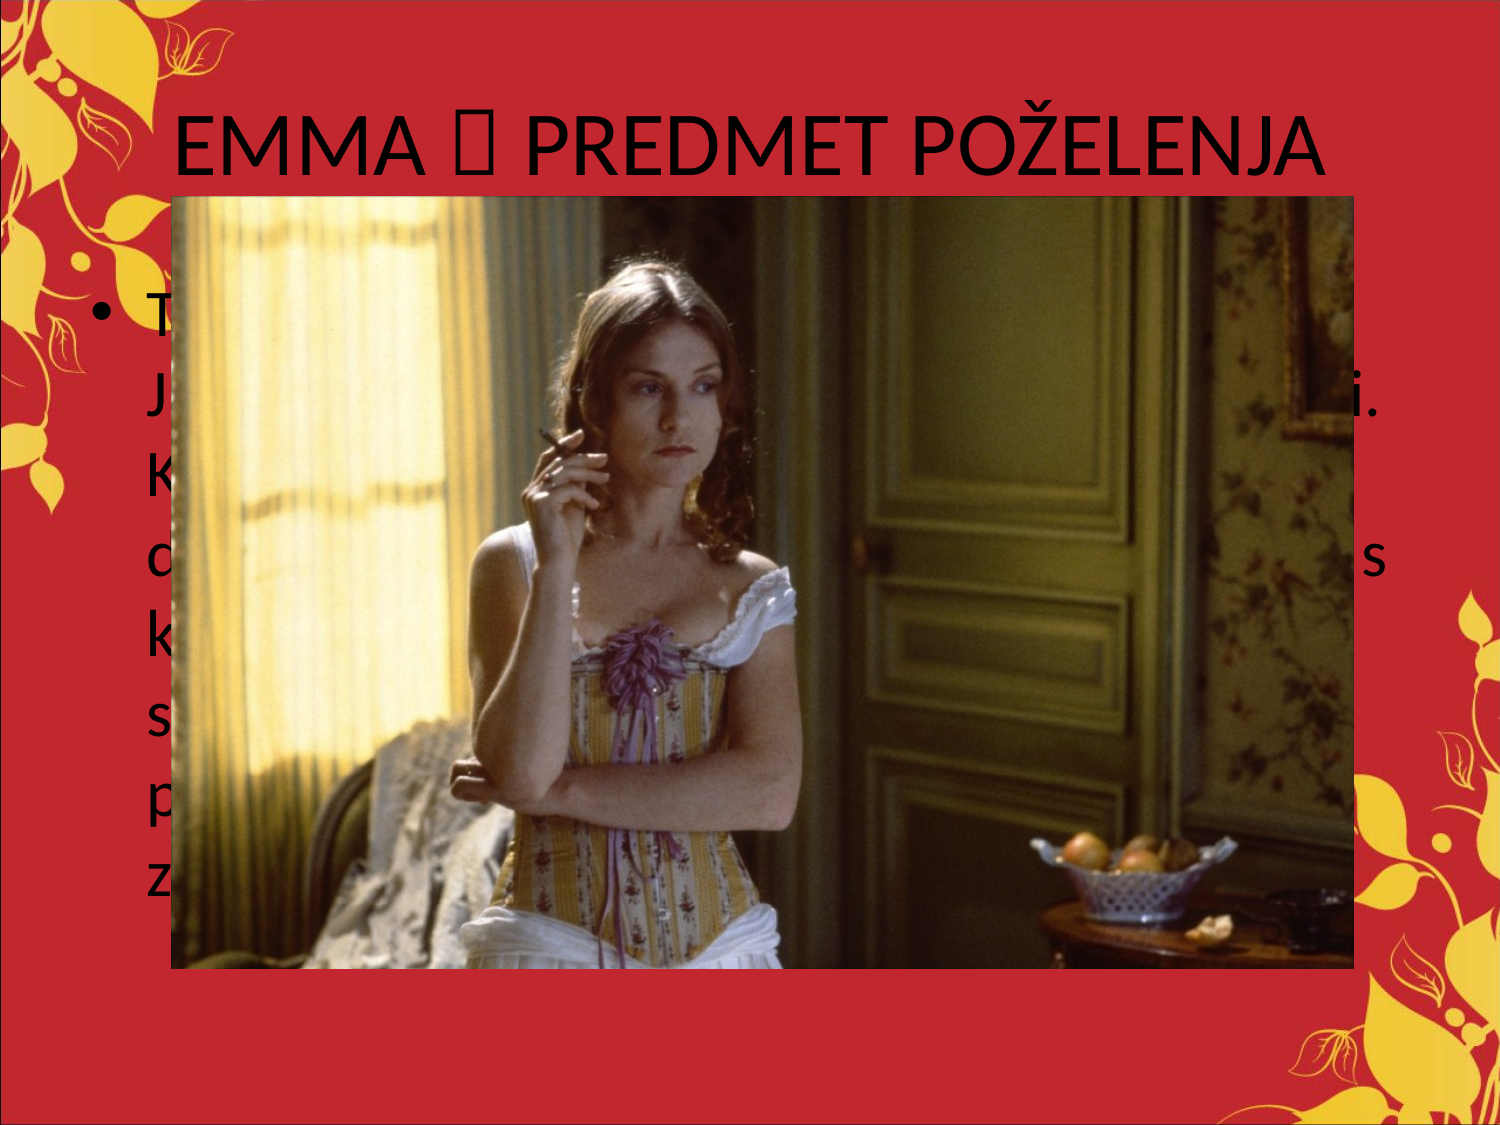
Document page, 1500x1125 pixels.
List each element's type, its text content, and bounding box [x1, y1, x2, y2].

title EMMA  PREDMET POŽELENJA [75, 45, 1425, 233]
list Tako jo vidijo Charles, Rodolphe, Leon in Justin. Njen edini vpliv na moške, je seksualni. Ko se končuje njeno življenje in obupno išče denar, mora prositi moške zanj in edini način s katerim jih lahko prepriča, je njena seksualnost. Emmino prostituiranje je posledica njenega samouničevalnega zapravljanja. [75, 262, 1425, 1005]
picture [0, 0, 1500, 1125]
